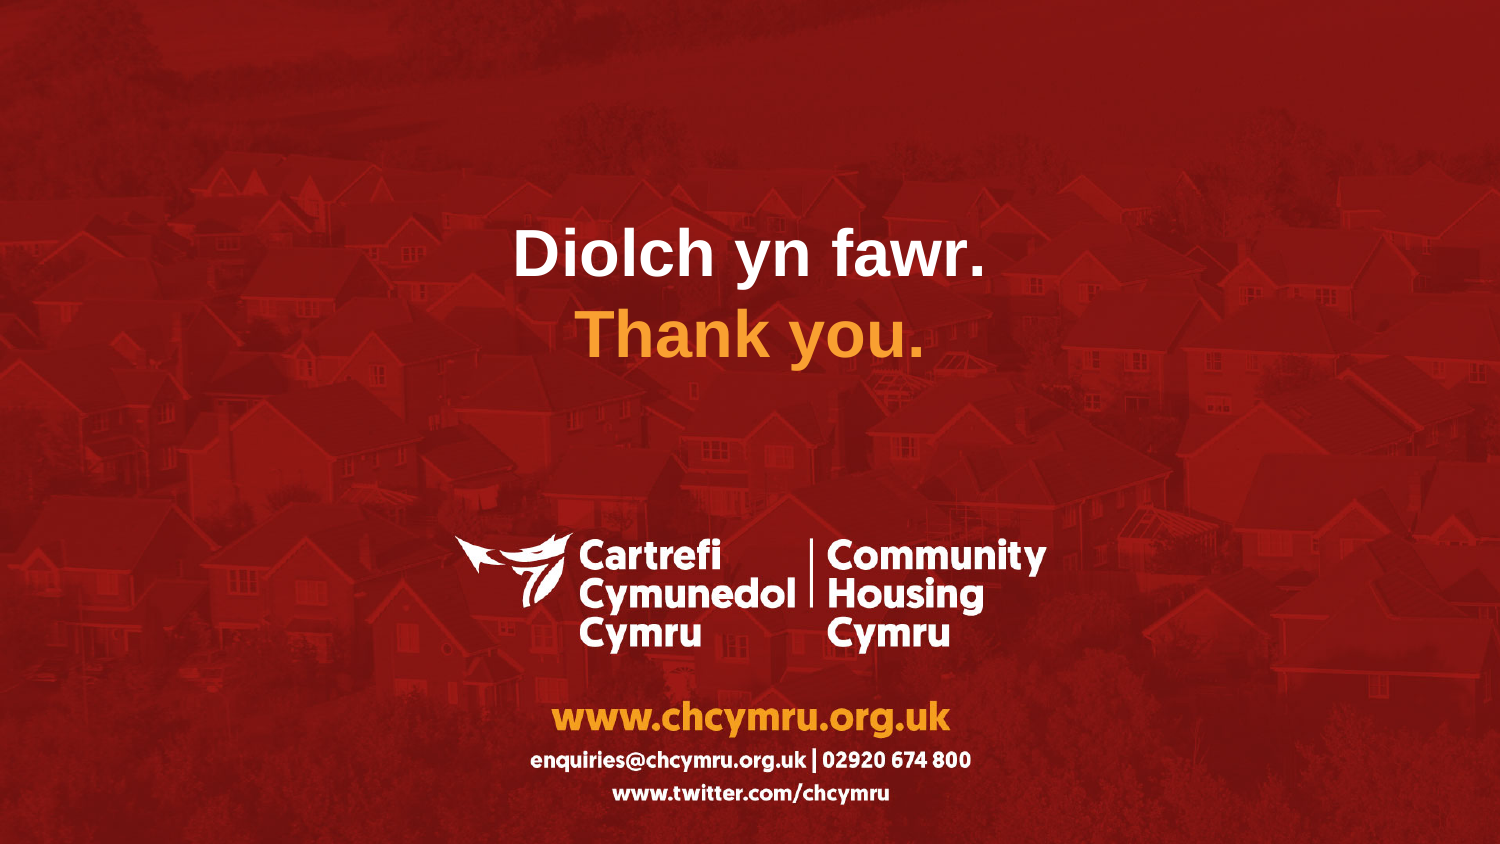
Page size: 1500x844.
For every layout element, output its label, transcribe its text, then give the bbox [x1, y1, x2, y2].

title Diolch yn fawr. Thank you. [51, 74, 1449, 506]
